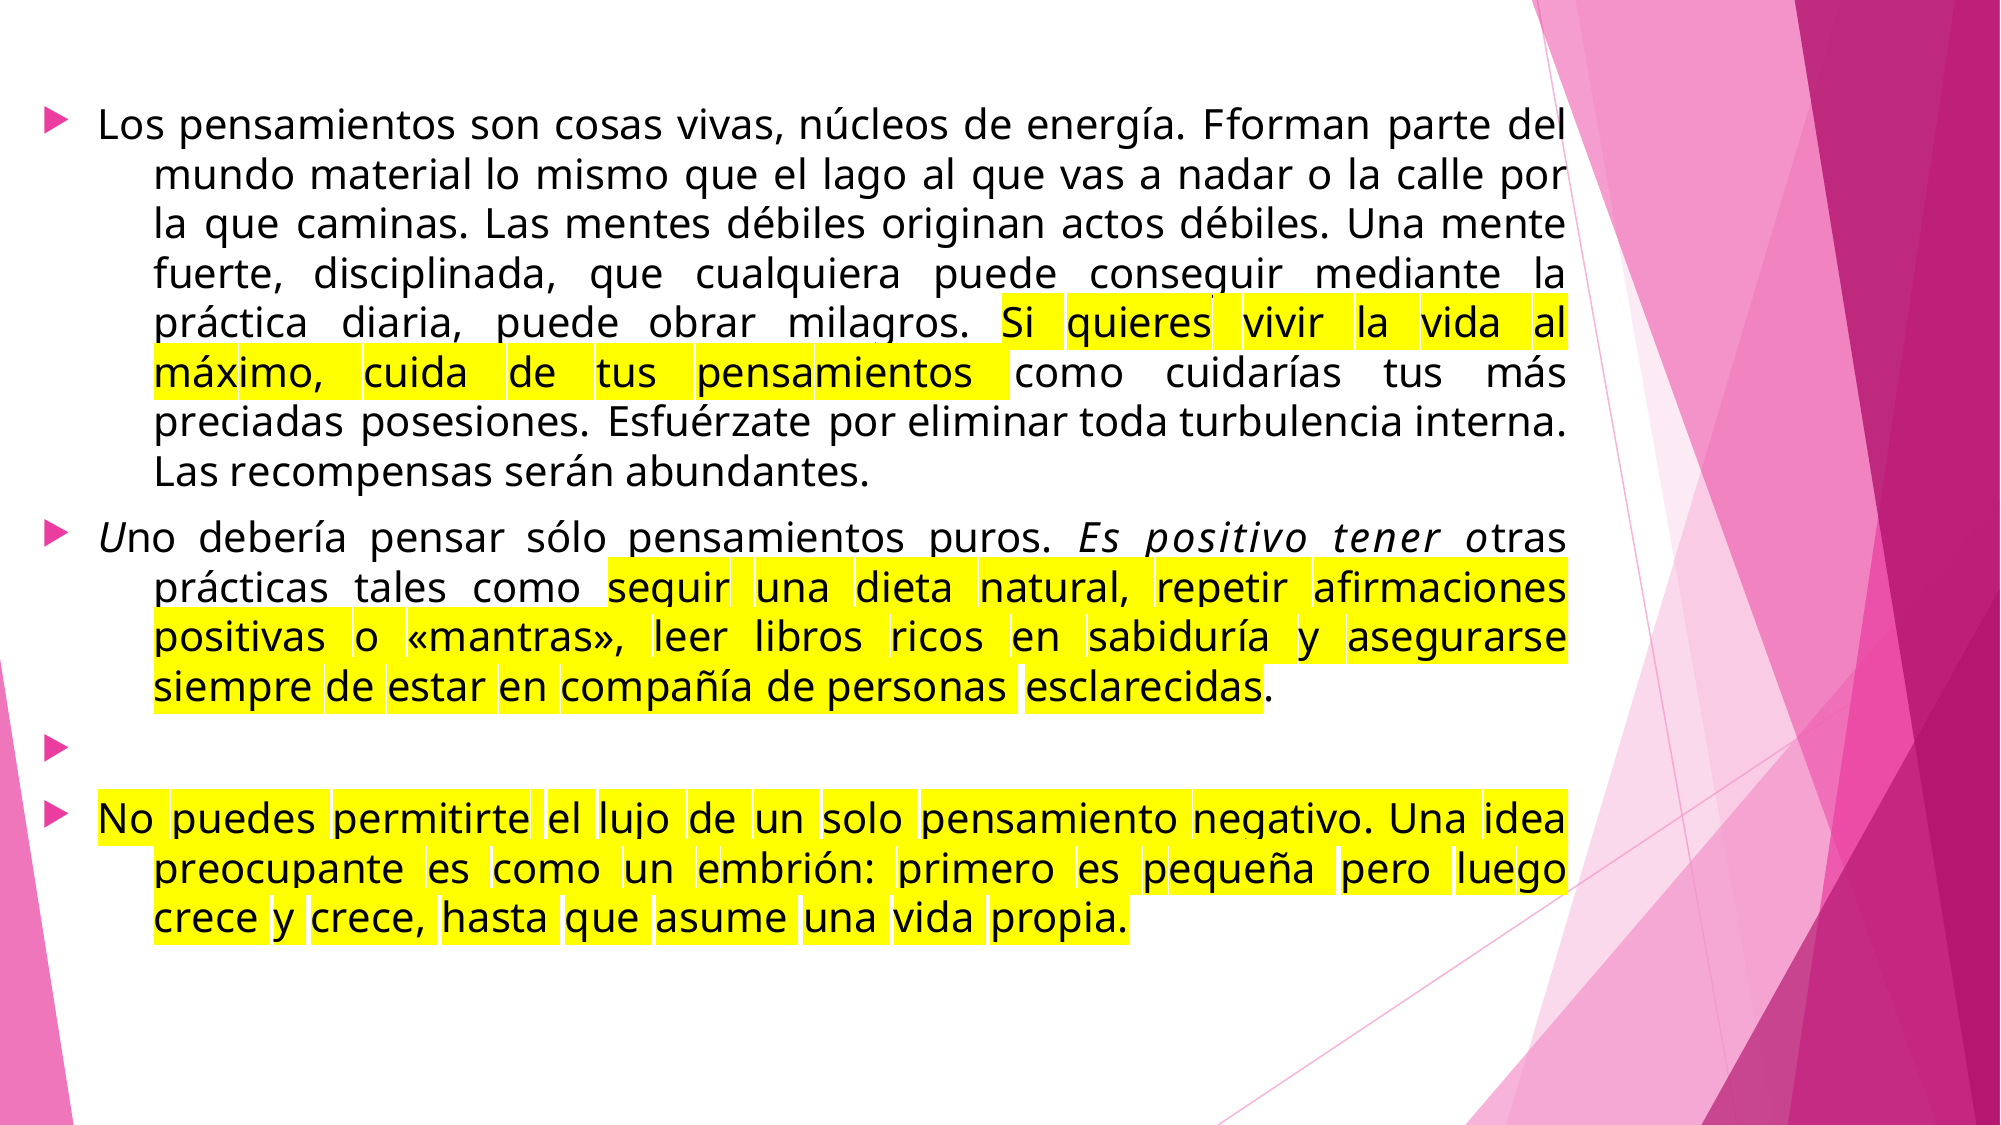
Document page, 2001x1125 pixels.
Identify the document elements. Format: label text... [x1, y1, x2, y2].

list Los pensamientos son cosas vivas, núcleos de energía. Fforman parte del mundo material lo mismo que el lago al que vas a nadar o la calle por la que caminas. Las mentes débiles originan actos débiles. Una mente fuerte, disciplinada, que cualquiera puede conseguir mediante la práctica diaria, puede obrar milagros. Si quieres vivir la vida al máximo, cuida de tus pensamientos como cuidarías tus más preciadas posesiones. Esfuérzate por eliminar toda turbulencia interna. Las recompensas serán abundantes. Uno debería pensar sólo pensamientos puros. Es positivo tener otras prácticas tales como seguir una dieta natural, repetir afirmaciones positivas o «mantras», leer libros ricos en sabiduría y asegurarse siempre de estar en compañía de personas esclarecidas. No puedes permitirte el lujo de un solo pensamiento negativo. Una idea preocupante es como un embrión: primero es pequeña pero luego crece y crece, hasta que asume una vida propia. [26, 92, 1597, 1125]
